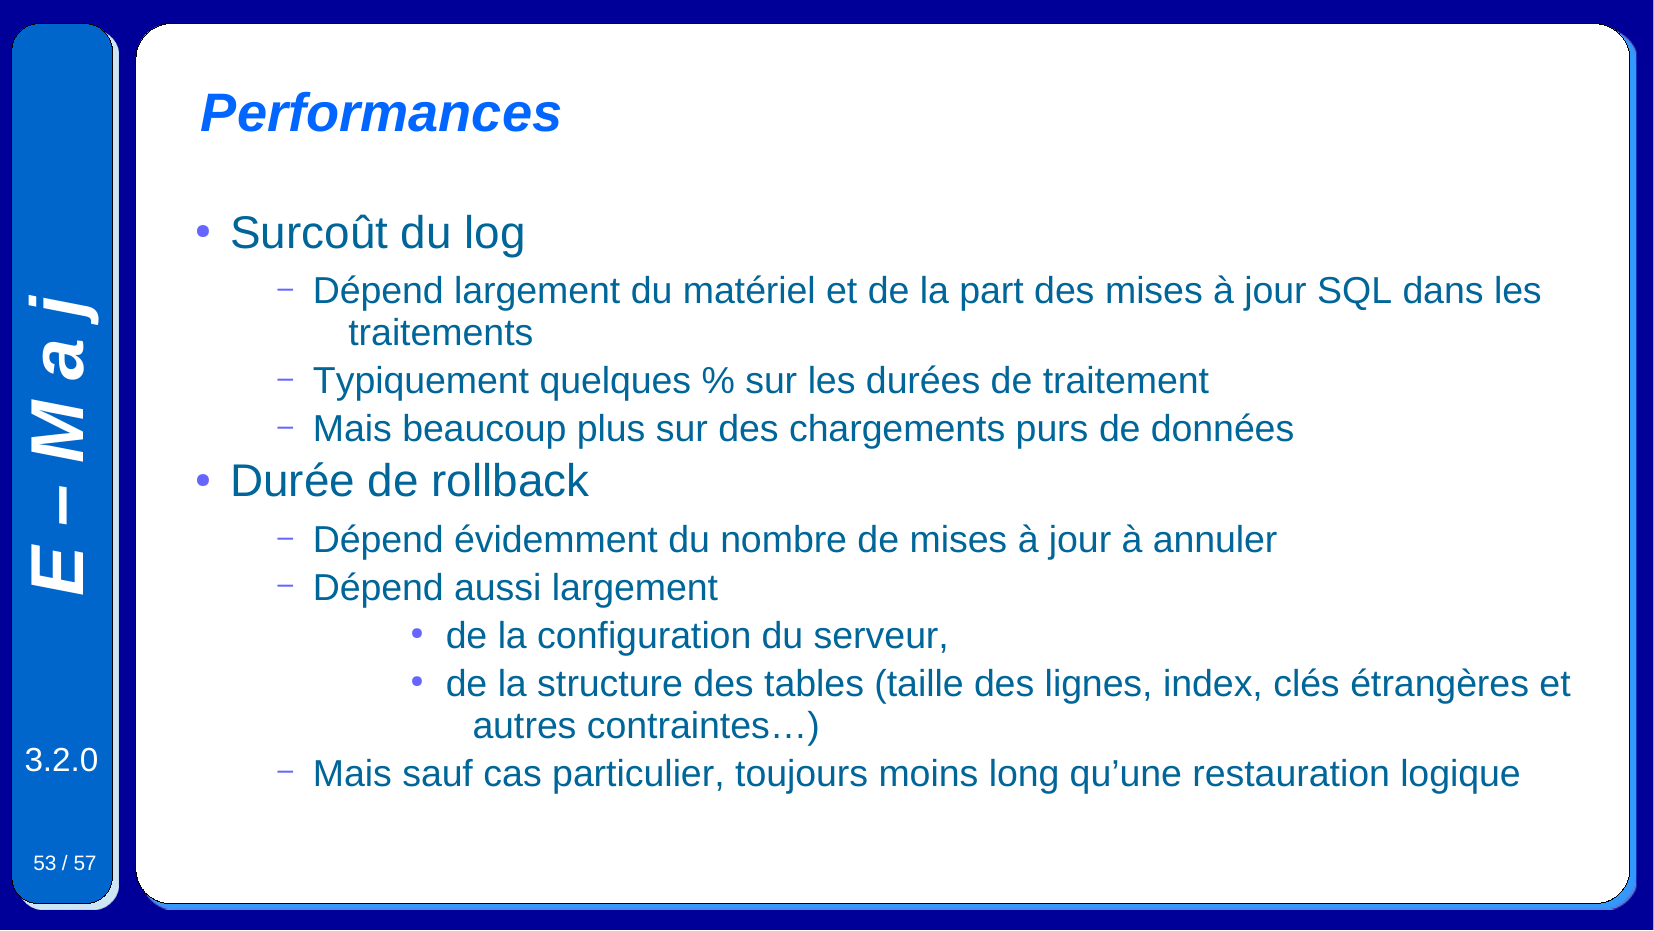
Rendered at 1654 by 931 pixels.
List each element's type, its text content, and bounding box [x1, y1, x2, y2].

title Performances [200, 34, 1575, 191]
list Surcoût du log Dépend largement du matériel et de la part des mises à jour SQL dans les traitements Typiquement quelques % sur les durées de traitement Mais beaucoup plus sur des chargements purs de données Durée de rollback Dépend évidemment du nombre de mises à jour à annuler Dépend aussi largement de la configuration du serveur, de la structure des tables (taille des lignes, index, clés étrangères et autres contraintes…) Mais sauf cas particulier, toujours moins long qu’une restauration logique [177, 206, 1587, 827]
